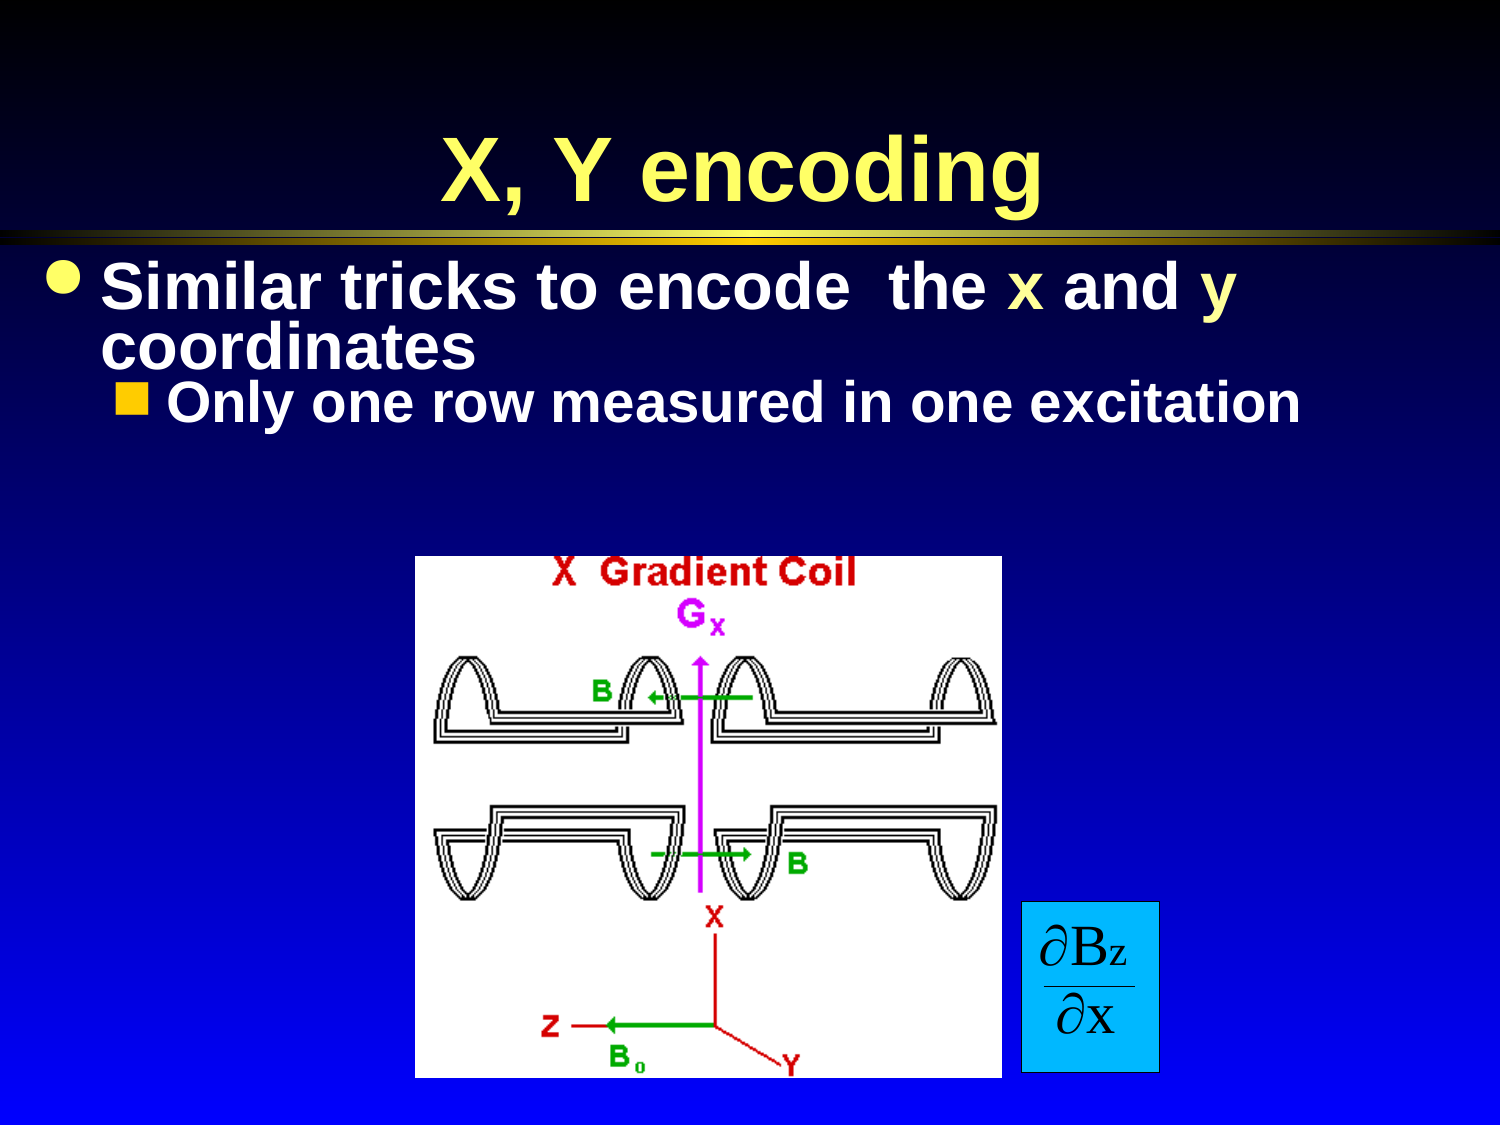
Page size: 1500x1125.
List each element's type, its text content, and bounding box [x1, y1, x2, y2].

text_box x [1040, 975, 1130, 1068]
text_box [1021, 1003, 1160, 1073]
picture [415, 556, 1002, 1078]
list Similar tricks to encode the x and y coordinates Only one row measured in one excitation [29, 254, 1404, 1003]
text_box Bz [1024, 907, 1144, 999]
title X, Y encoding [99, 37, 1388, 225]
